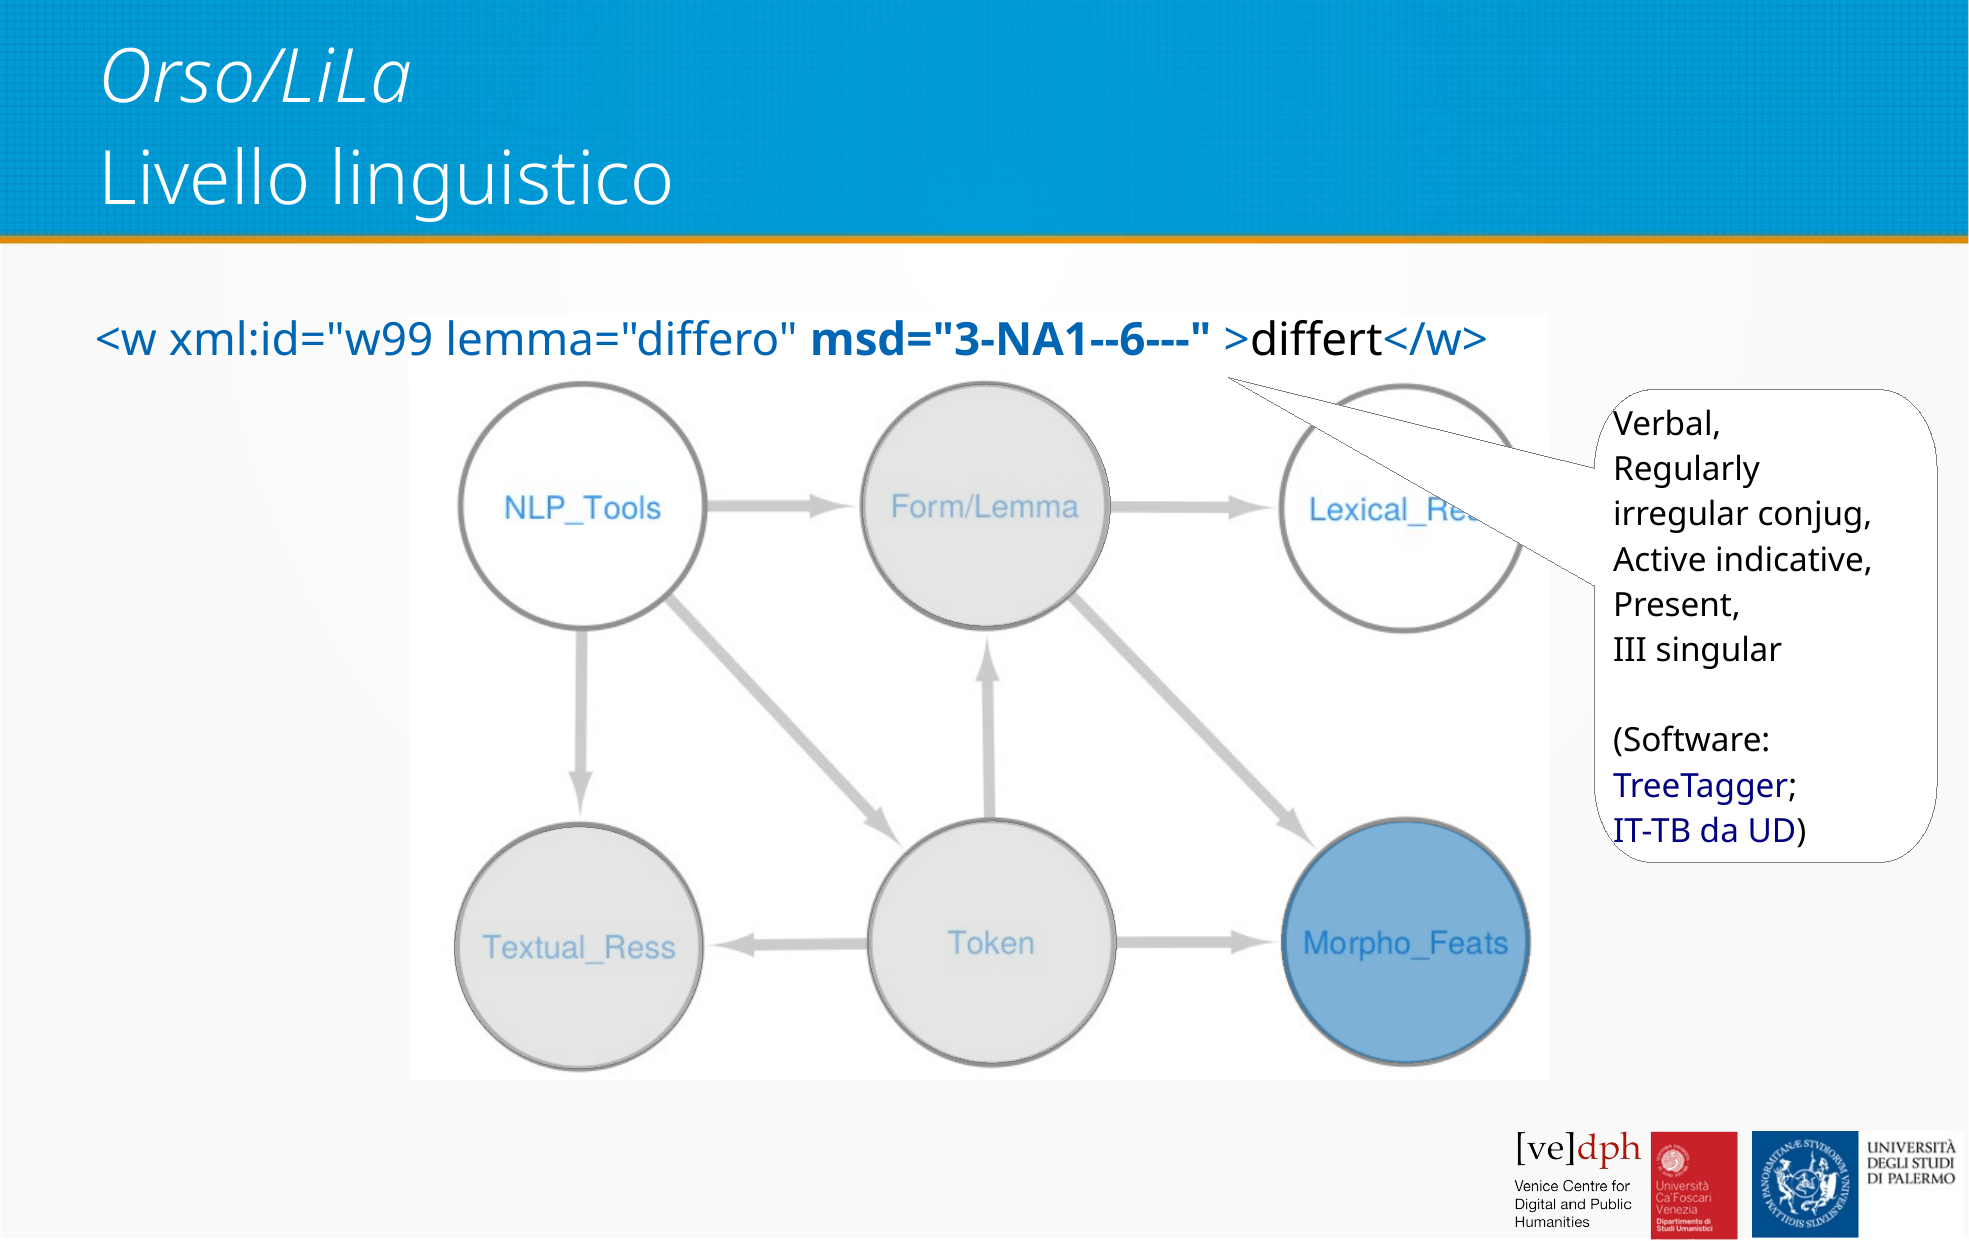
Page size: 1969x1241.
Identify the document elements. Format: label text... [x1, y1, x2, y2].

text_box [1281, 821, 1530, 1064]
text_box Verbal, Regularly irregular conjug, Active indicative, Present, III singular (Software: TreeTagger; IT-TB da UD) [1228, 377, 1938, 863]
picture [0, 233, 1969, 1241]
text_box [868, 820, 1117, 1064]
text_box [454, 826, 703, 1069]
text_box <w xml:id="w99 lemma="differo" msd="3-NA1--6---" >differt</w> [88, 278, 1784, 397]
text_box [862, 383, 1111, 627]
title Orso/LiLa Livello linguistico [98, 19, 1870, 227]
